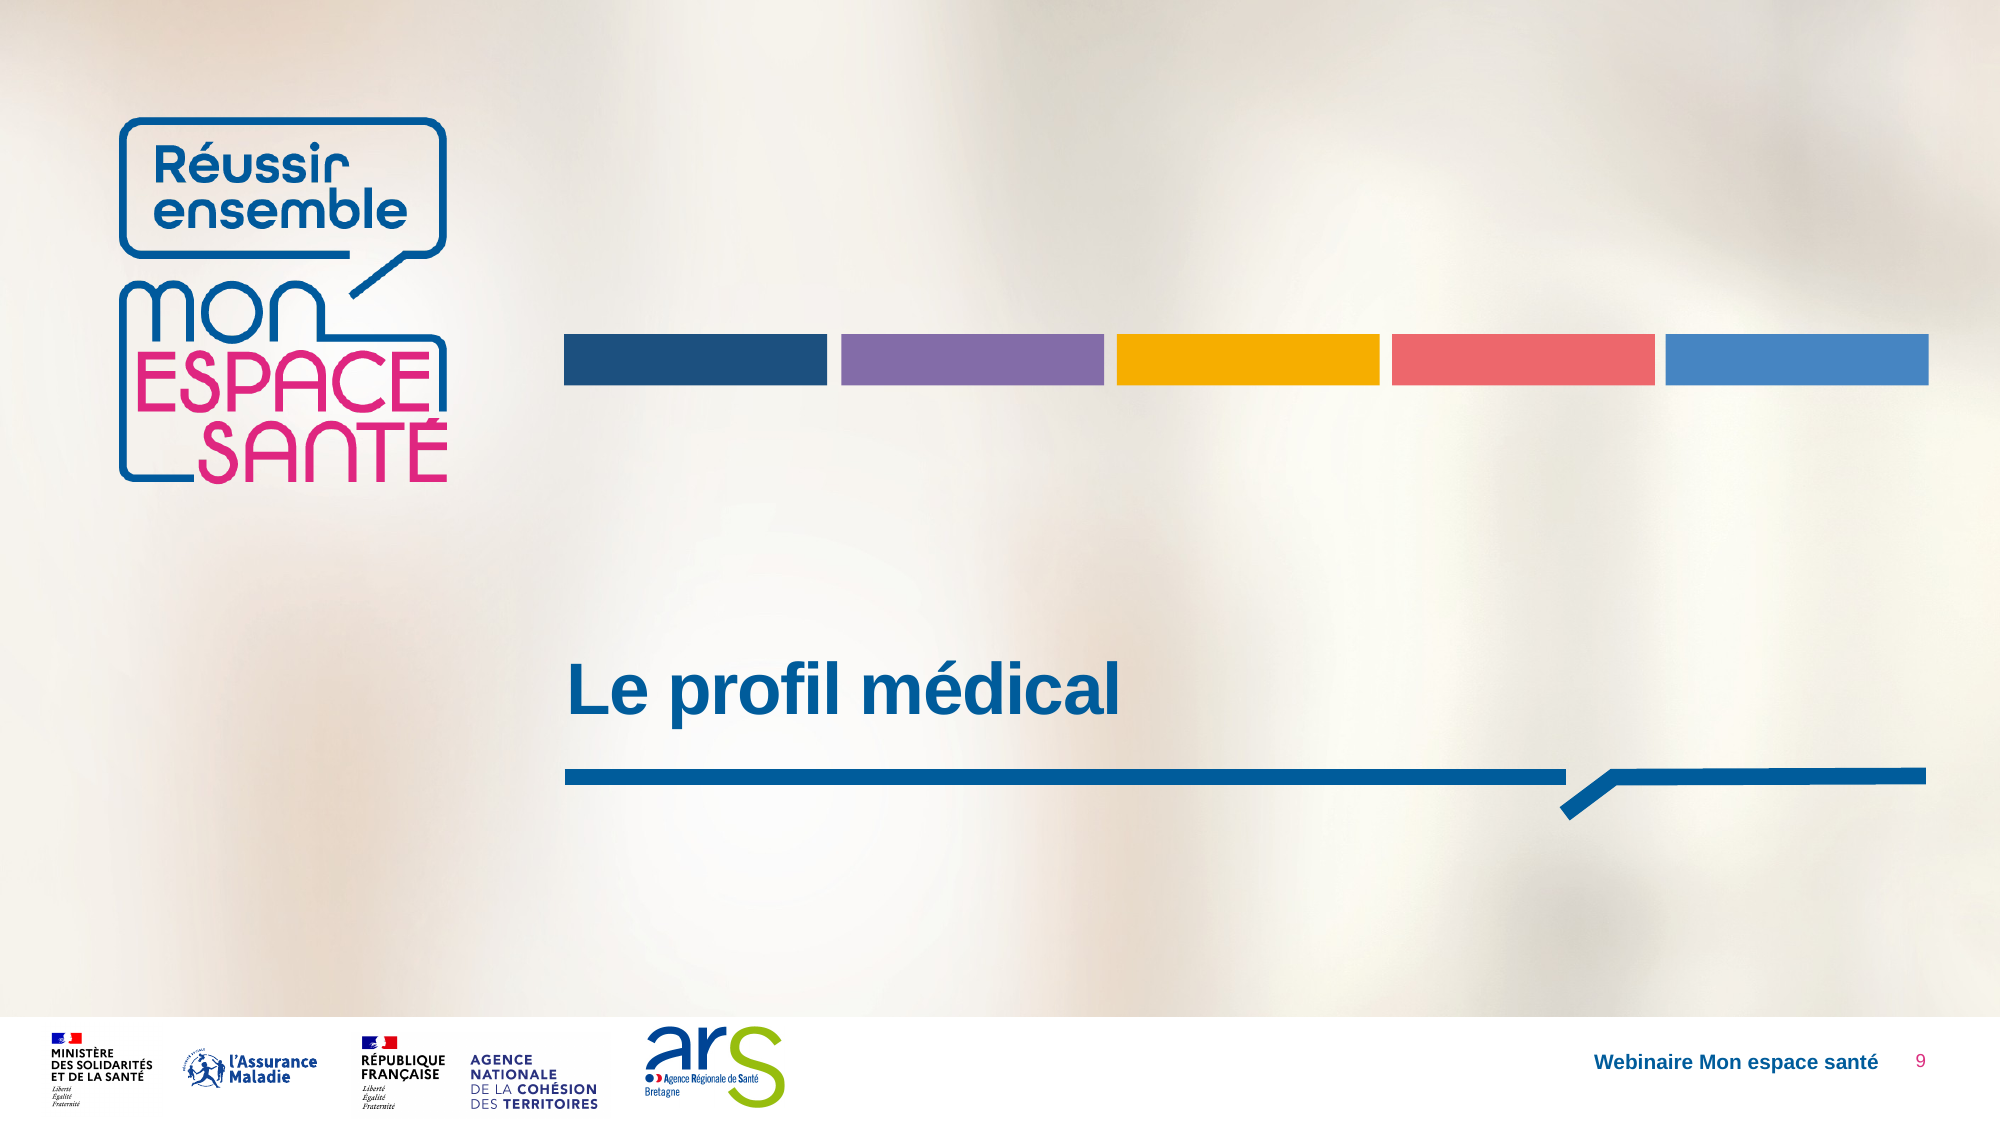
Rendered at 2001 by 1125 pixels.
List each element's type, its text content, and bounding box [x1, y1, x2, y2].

title Le profil médical [558, 443, 1587, 825]
text_box [1665, 334, 1929, 386]
text_box [1116, 334, 1380, 386]
text_box [841, 334, 1105, 386]
text_box [564, 334, 828, 386]
text_box [1392, 334, 1655, 386]
picture [0, 0, 2000, 1017]
picture [41, 1022, 163, 1117]
picture [645, 1026, 785, 1108]
picture [351, 1032, 611, 1119]
text_box Webinaire Mon espace santé [1272, 1040, 1887, 1093]
